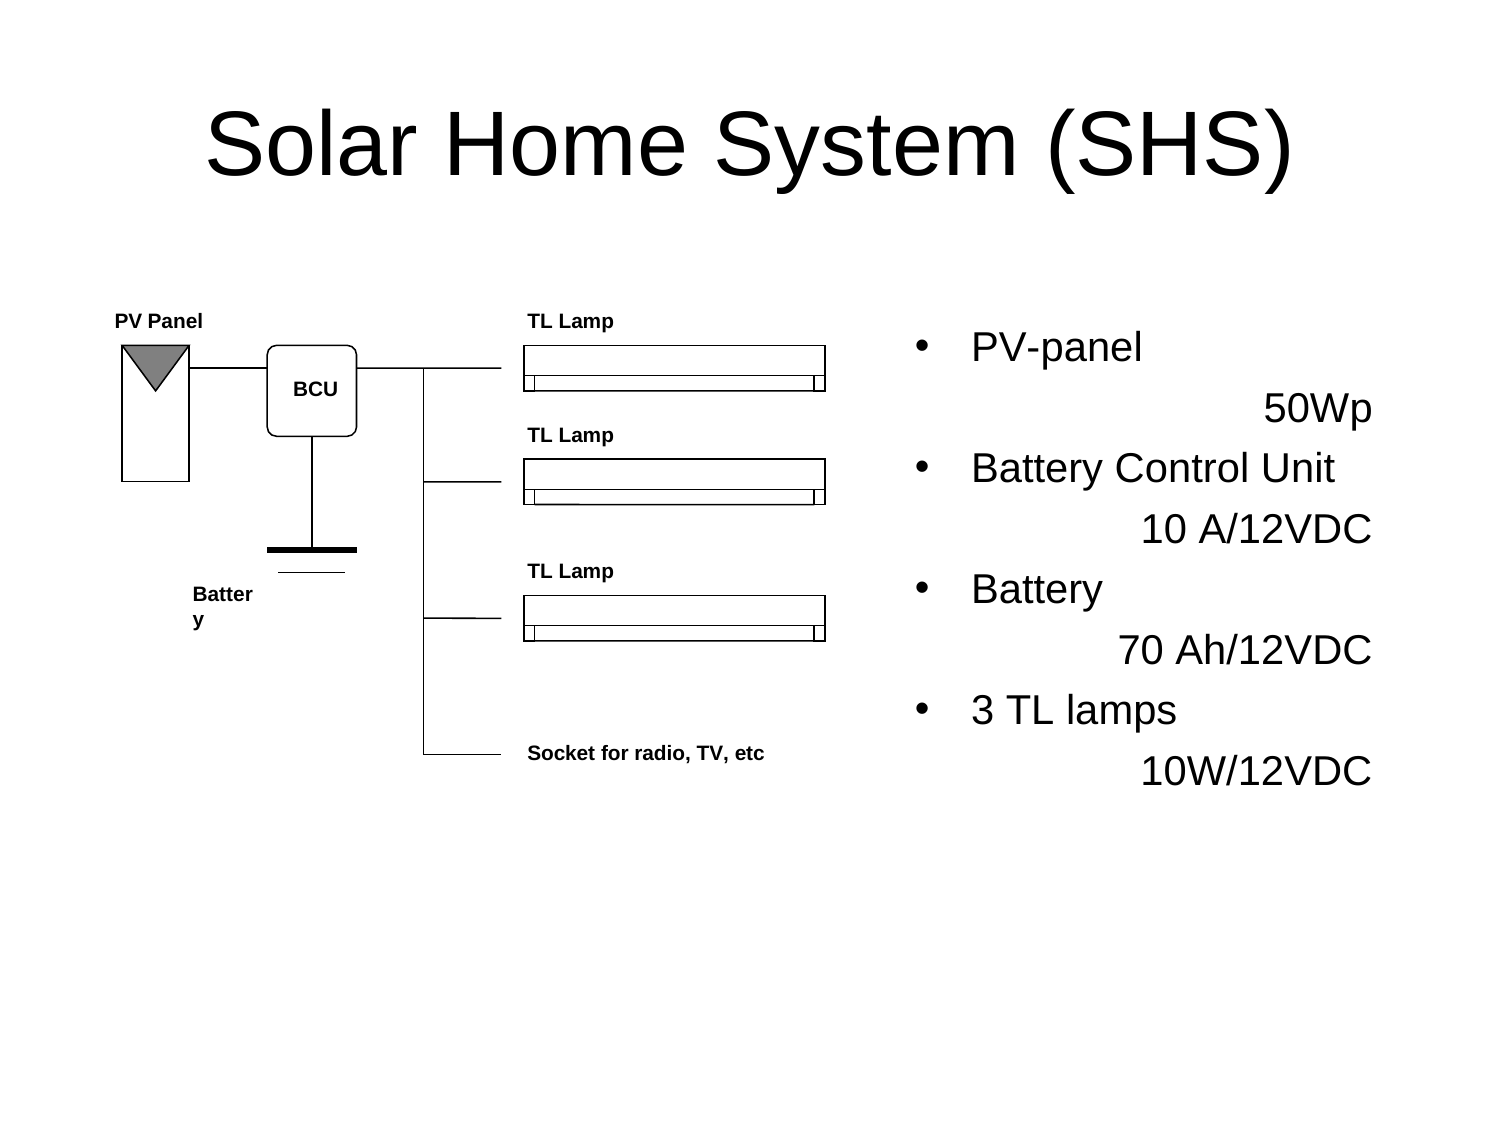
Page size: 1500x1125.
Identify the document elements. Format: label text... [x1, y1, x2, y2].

text_box Socket for radio, TV, etc [512, 731, 781, 801]
text_box Battery [177, 572, 279, 641]
text_box TL Lamp [512, 413, 636, 482]
text_box [122, 369, 190, 482]
title Solar Home System (SHS) [75, 45, 1426, 233]
text_box TL Lamp [512, 299, 636, 369]
text_box BCU [278, 368, 357, 437]
text_box [523, 595, 826, 641]
text_box [523, 459, 826, 505]
text_box [267, 345, 357, 437]
text_box PV Panel [99, 299, 223, 369]
list PV-panel 50Wp Battery Control Unit 10 A/12VDC Battery 70 Ah/12VDC 3 TL lamps 10W/12VDC [899, 312, 1388, 813]
text_box TL Lamp [512, 549, 636, 619]
text_box [523, 345, 826, 391]
